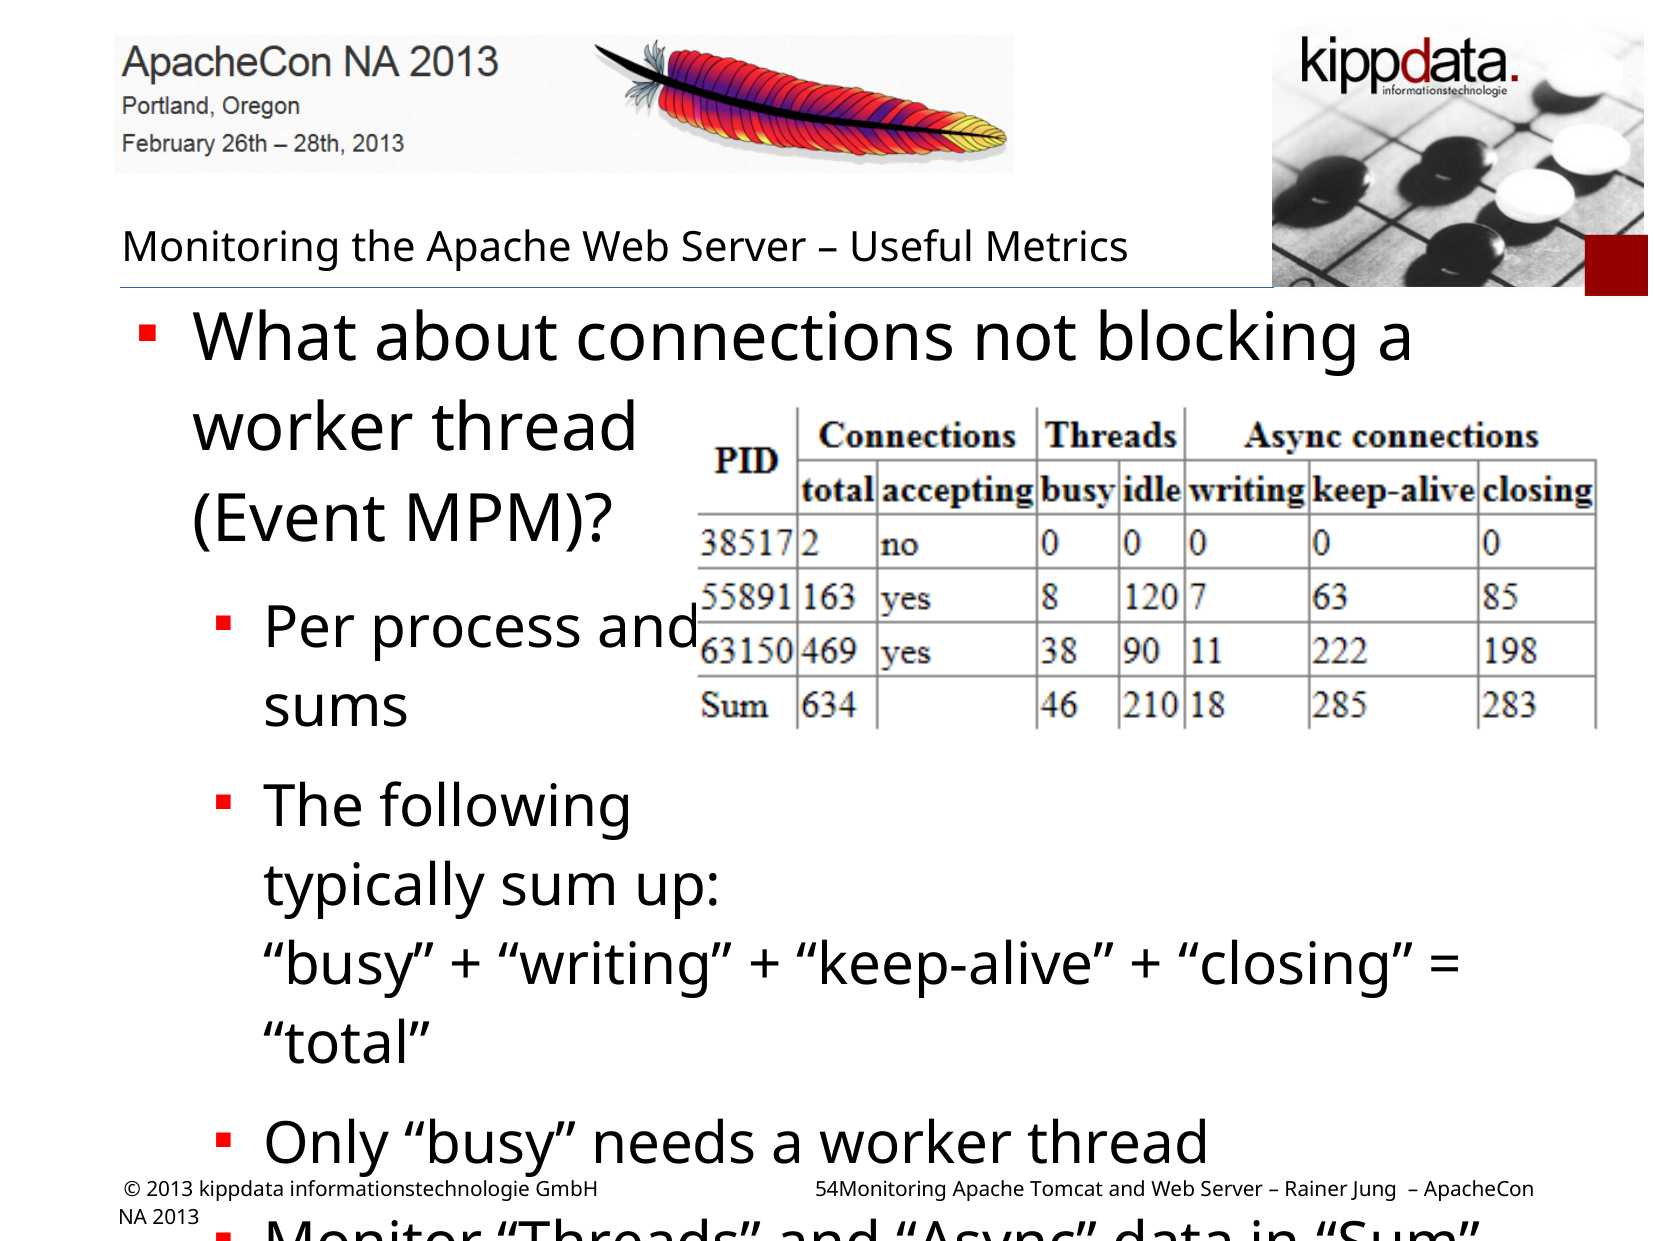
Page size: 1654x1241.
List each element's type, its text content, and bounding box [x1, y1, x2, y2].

picture [1272, 5, 1648, 302]
picture [114, 35, 1014, 173]
title Monitoring the Apache Web Server – Useful Metrics [121, 204, 1242, 286]
picture [696, 401, 1607, 739]
list What about connections not blocking a worker thread (Event MPM)? Per process and sums The following typically sum up: “busy” + “writing” + “keep-alive” + “closing” = “total” Only “busy” needs a worker thread Monitor “Threads” and “Async” data in “Sum” row All other connections states use a separate poller Note how few are “busy” compared with the other states [121, 288, 1583, 1183]
